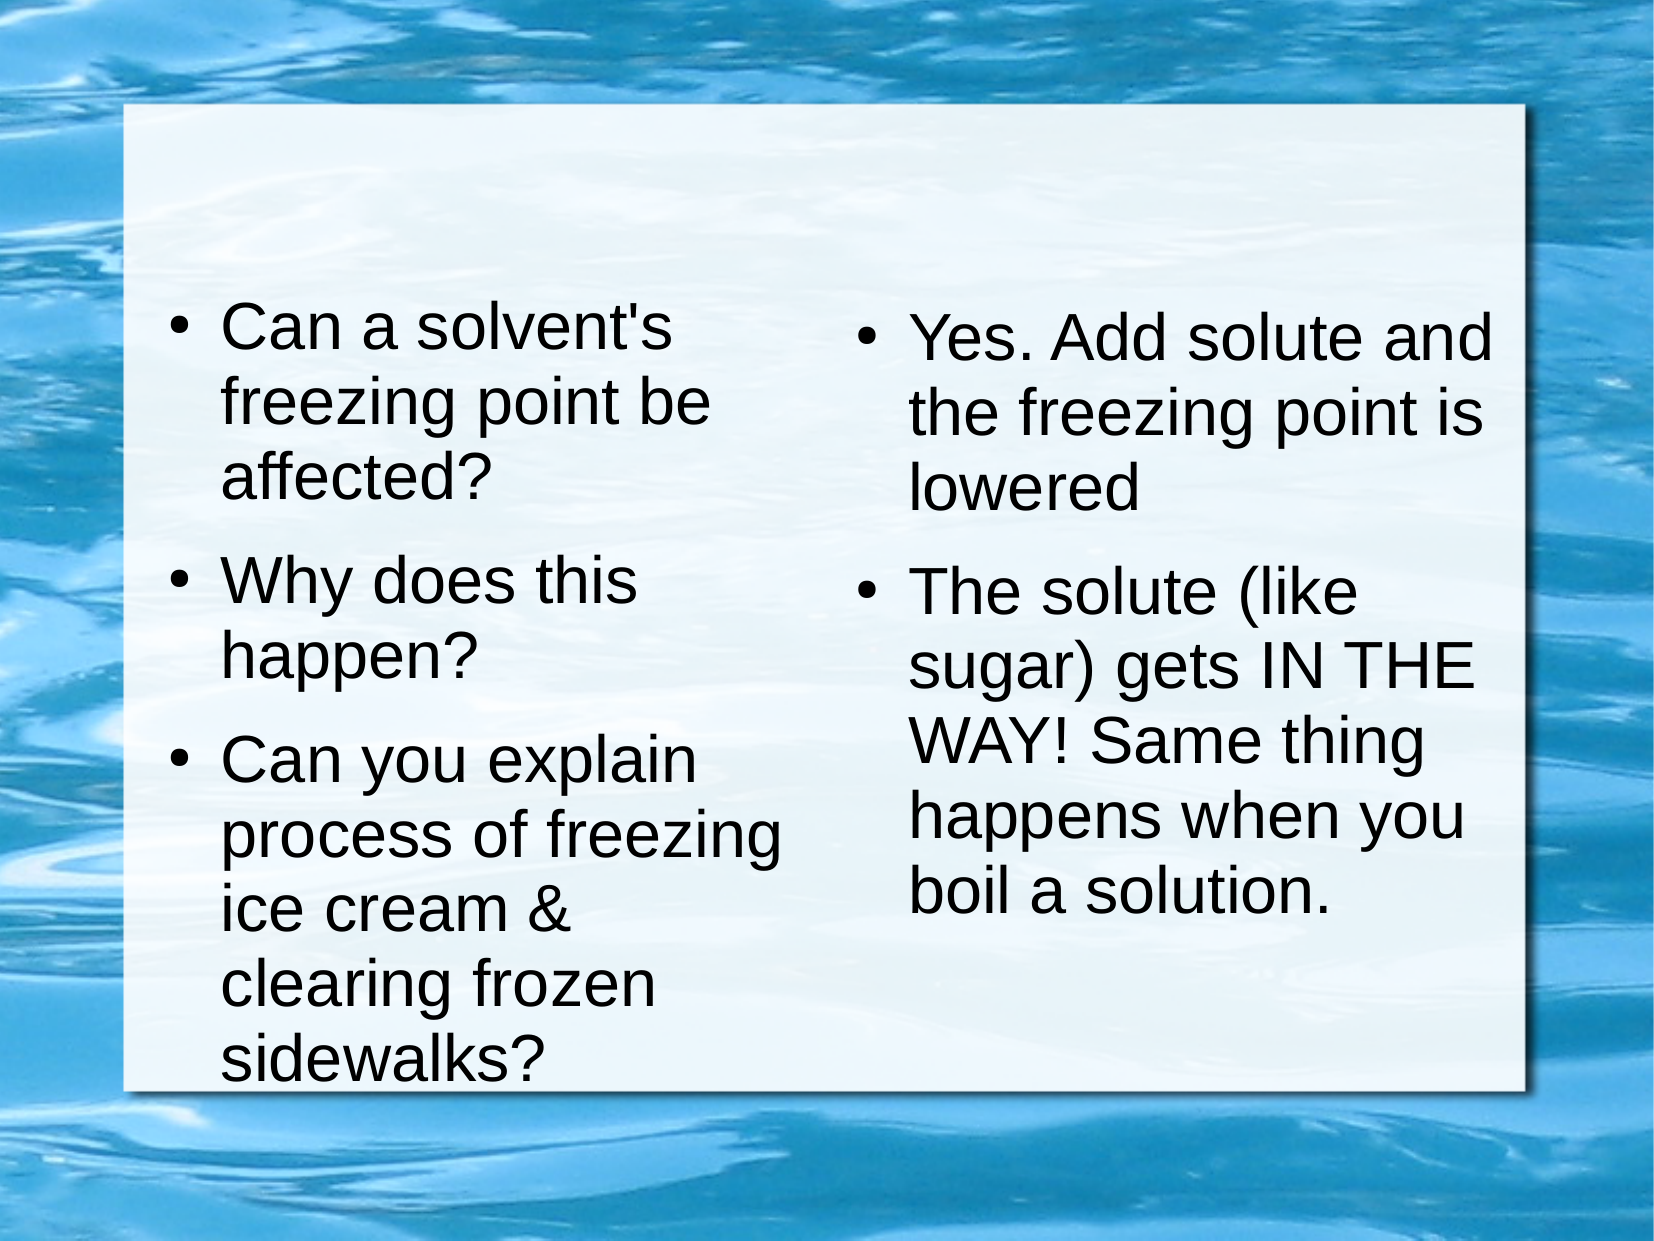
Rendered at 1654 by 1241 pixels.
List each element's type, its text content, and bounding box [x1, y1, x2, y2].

list Can a solvent's freezing point be affected? Why does this happen? Can you explain process of freezing ice cream & clearing frozen sidewalks? [150, 289, 813, 1201]
list Yes. Add solute and the freezing point is lowered The solute (like sugar) gets IN THE WAY! Same thing happens when you boil a solution. [837, 300, 1501, 1039]
picture [0, 0, 1654, 1241]
